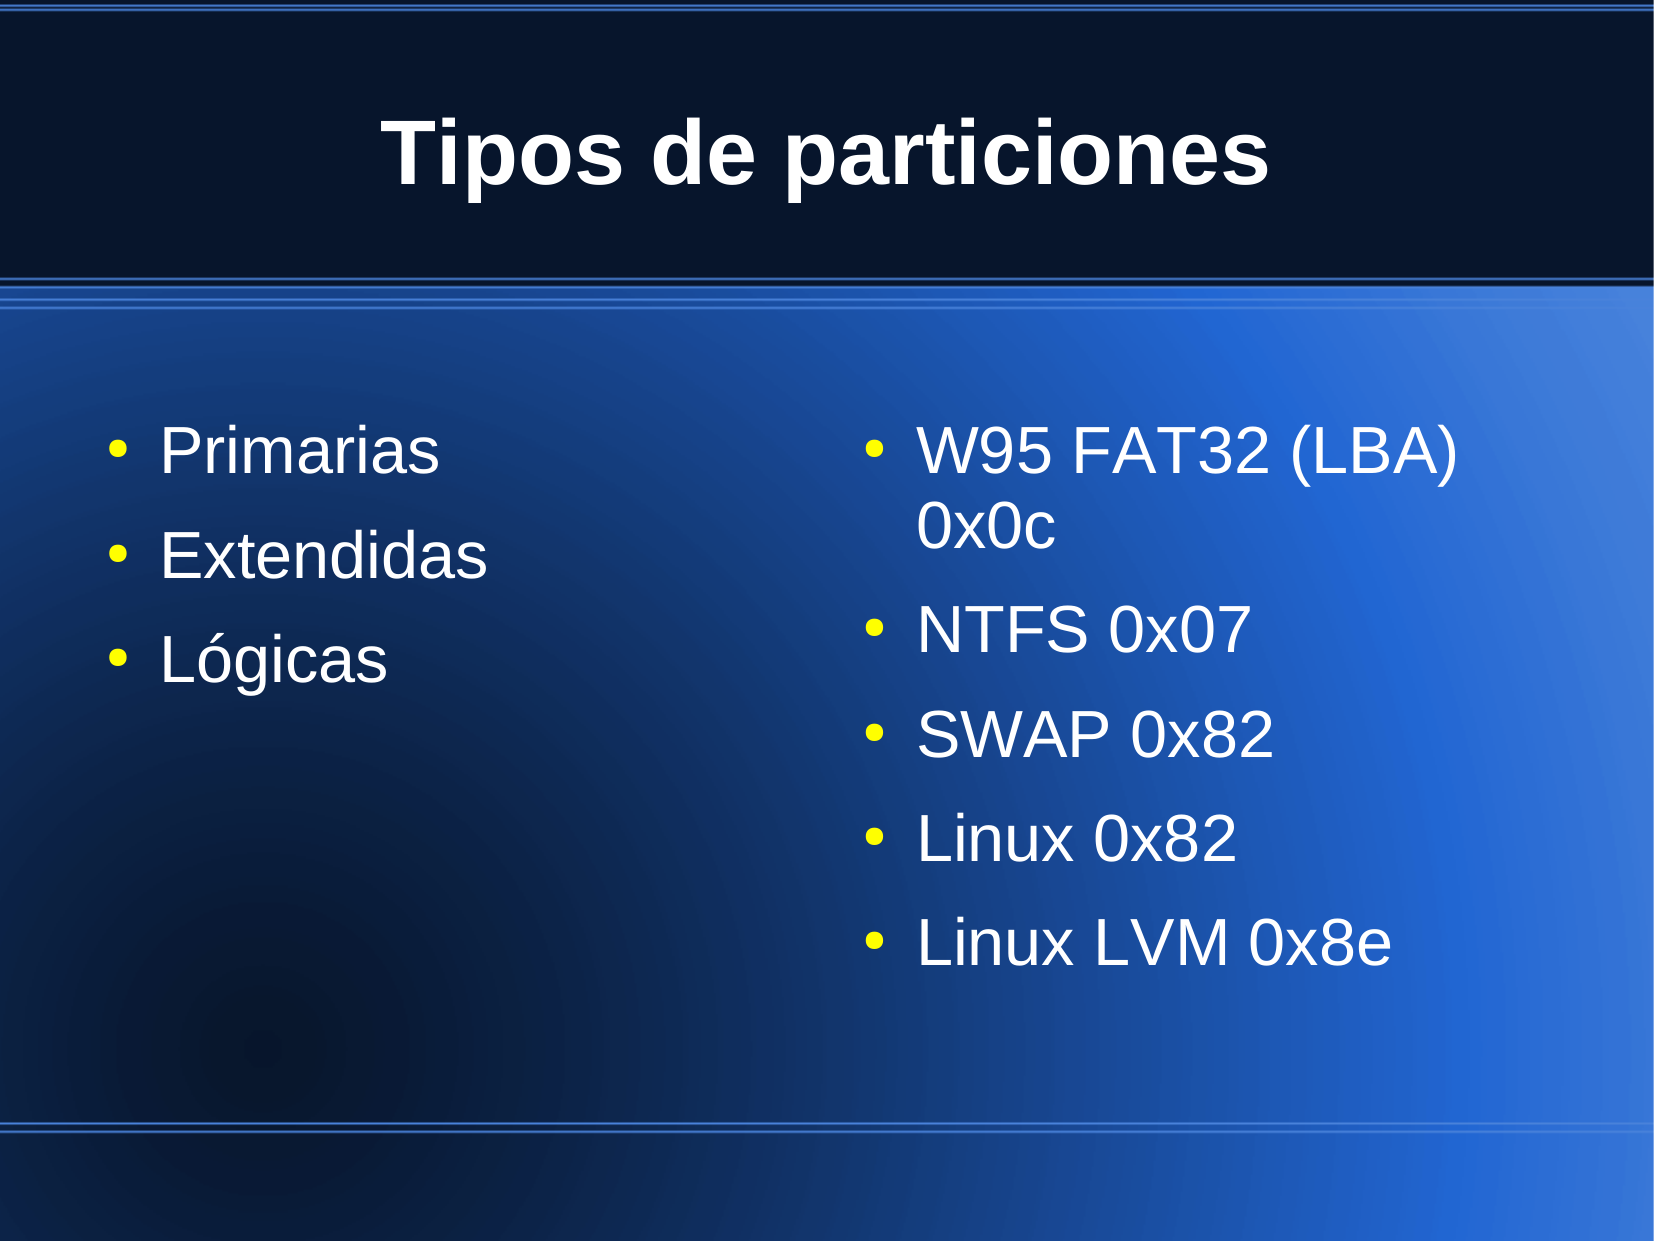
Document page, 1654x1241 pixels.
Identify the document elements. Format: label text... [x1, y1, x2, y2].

list Primarias Extendidas Lógicas [88, 413, 809, 1064]
title Tipos de particiones [82, 49, 1571, 257]
picture [0, 0, 1654, 1241]
list W95 FAT32 (LBA) 0x0c NTFS 0x07 SWAP 0x82 Linux 0x82 Linux LVM 0x8e [845, 413, 1566, 1064]
